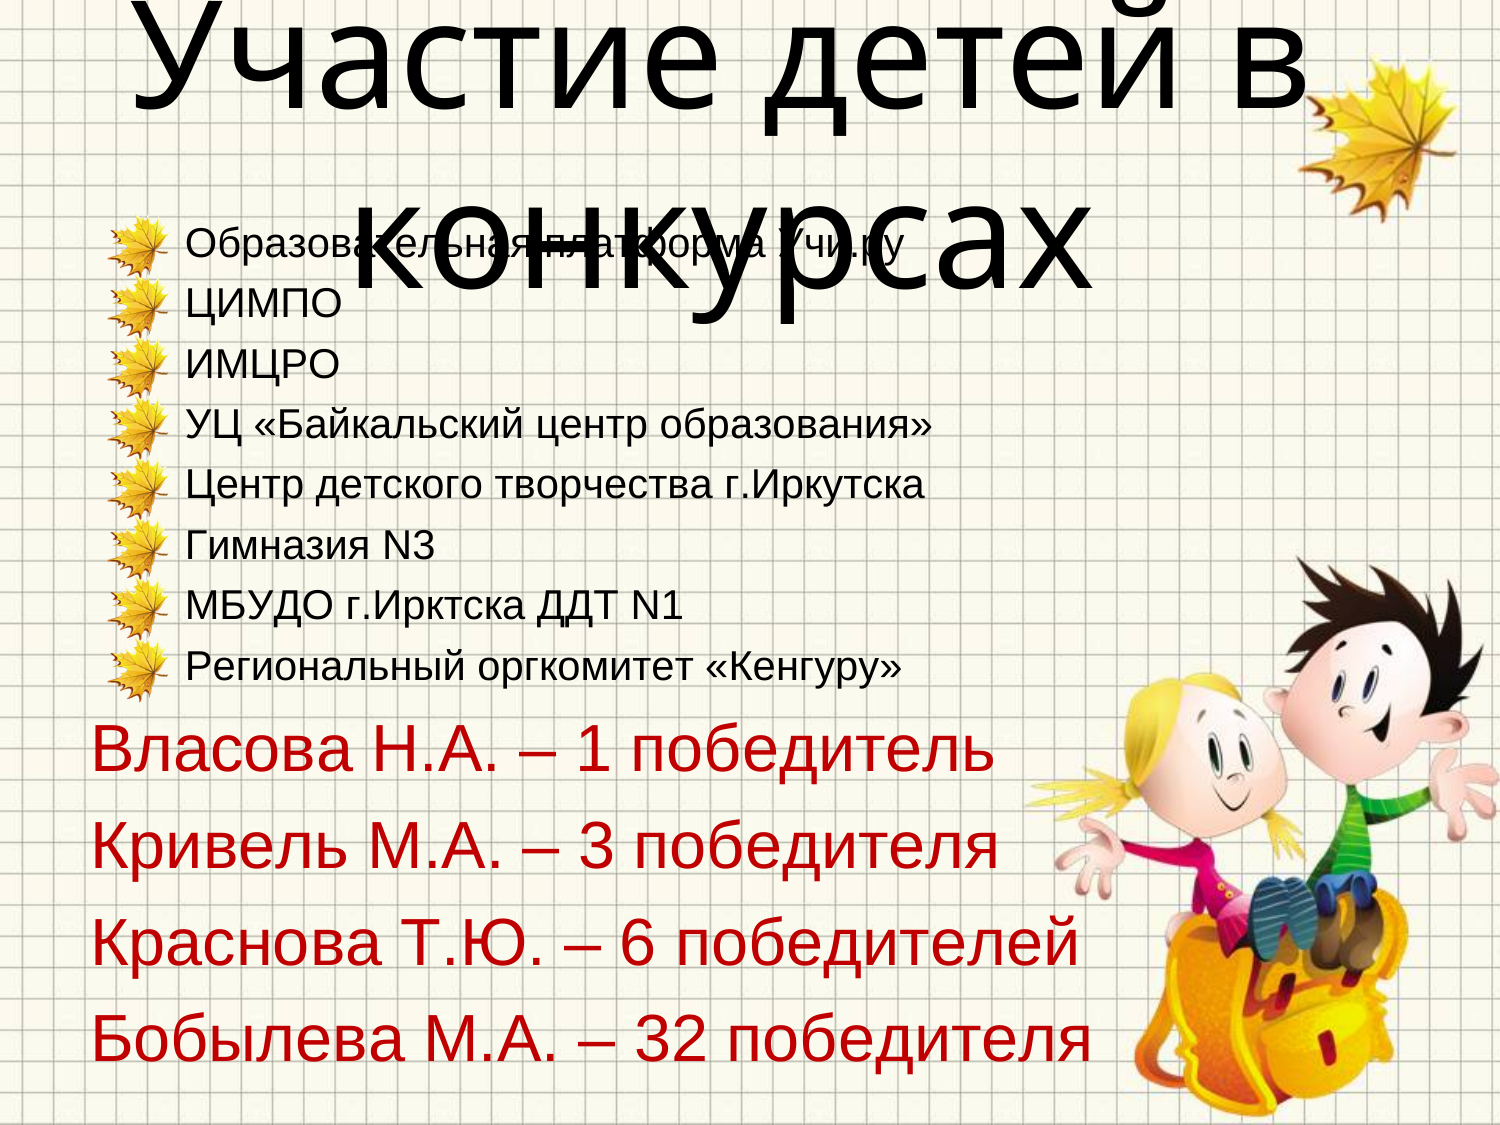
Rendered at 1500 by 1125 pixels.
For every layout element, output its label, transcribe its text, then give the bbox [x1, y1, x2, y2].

picture [0, 0, 1500, 1125]
title Участие детей в конкурсах [17, 45, 1426, 233]
list Образовательная платформа Учи.ру ЦИМПО ИМЦРО УЦ «Байкальский центр образования» Центр детского творчества г.Иркутска Гимназия N3 МБУДО г.Ирктска ДДТ N1 Региональный оргкомитет «Кенгуру» Власова Н.А. – 1 победитель Кривель М.А. – 3 победителя Краснова Т.Ю. – 6 победителей Бобылева М.А. – 32 победителя [75, 208, 1426, 799]
picture [1124, 0, 1153, 8]
